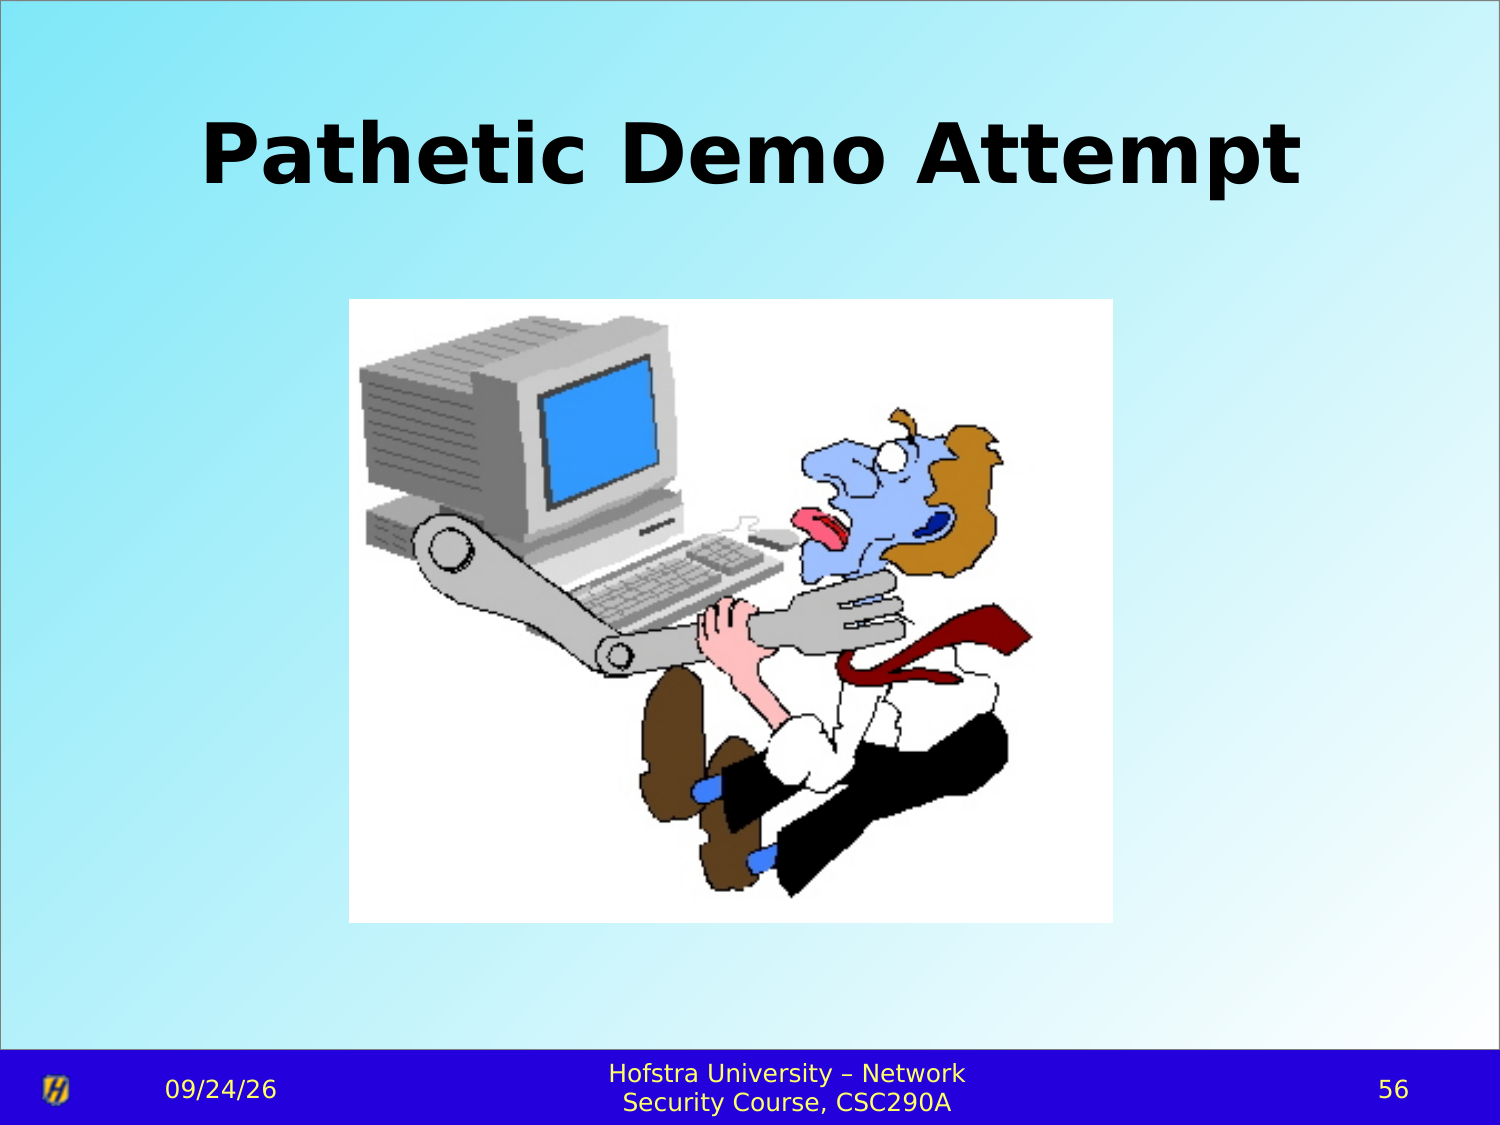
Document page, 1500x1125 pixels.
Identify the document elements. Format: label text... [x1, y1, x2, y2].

title Pathetic Demo Attempt [112, 95, 1391, 212]
picture [37, 1072, 76, 1110]
picture [349, 299, 1113, 923]
